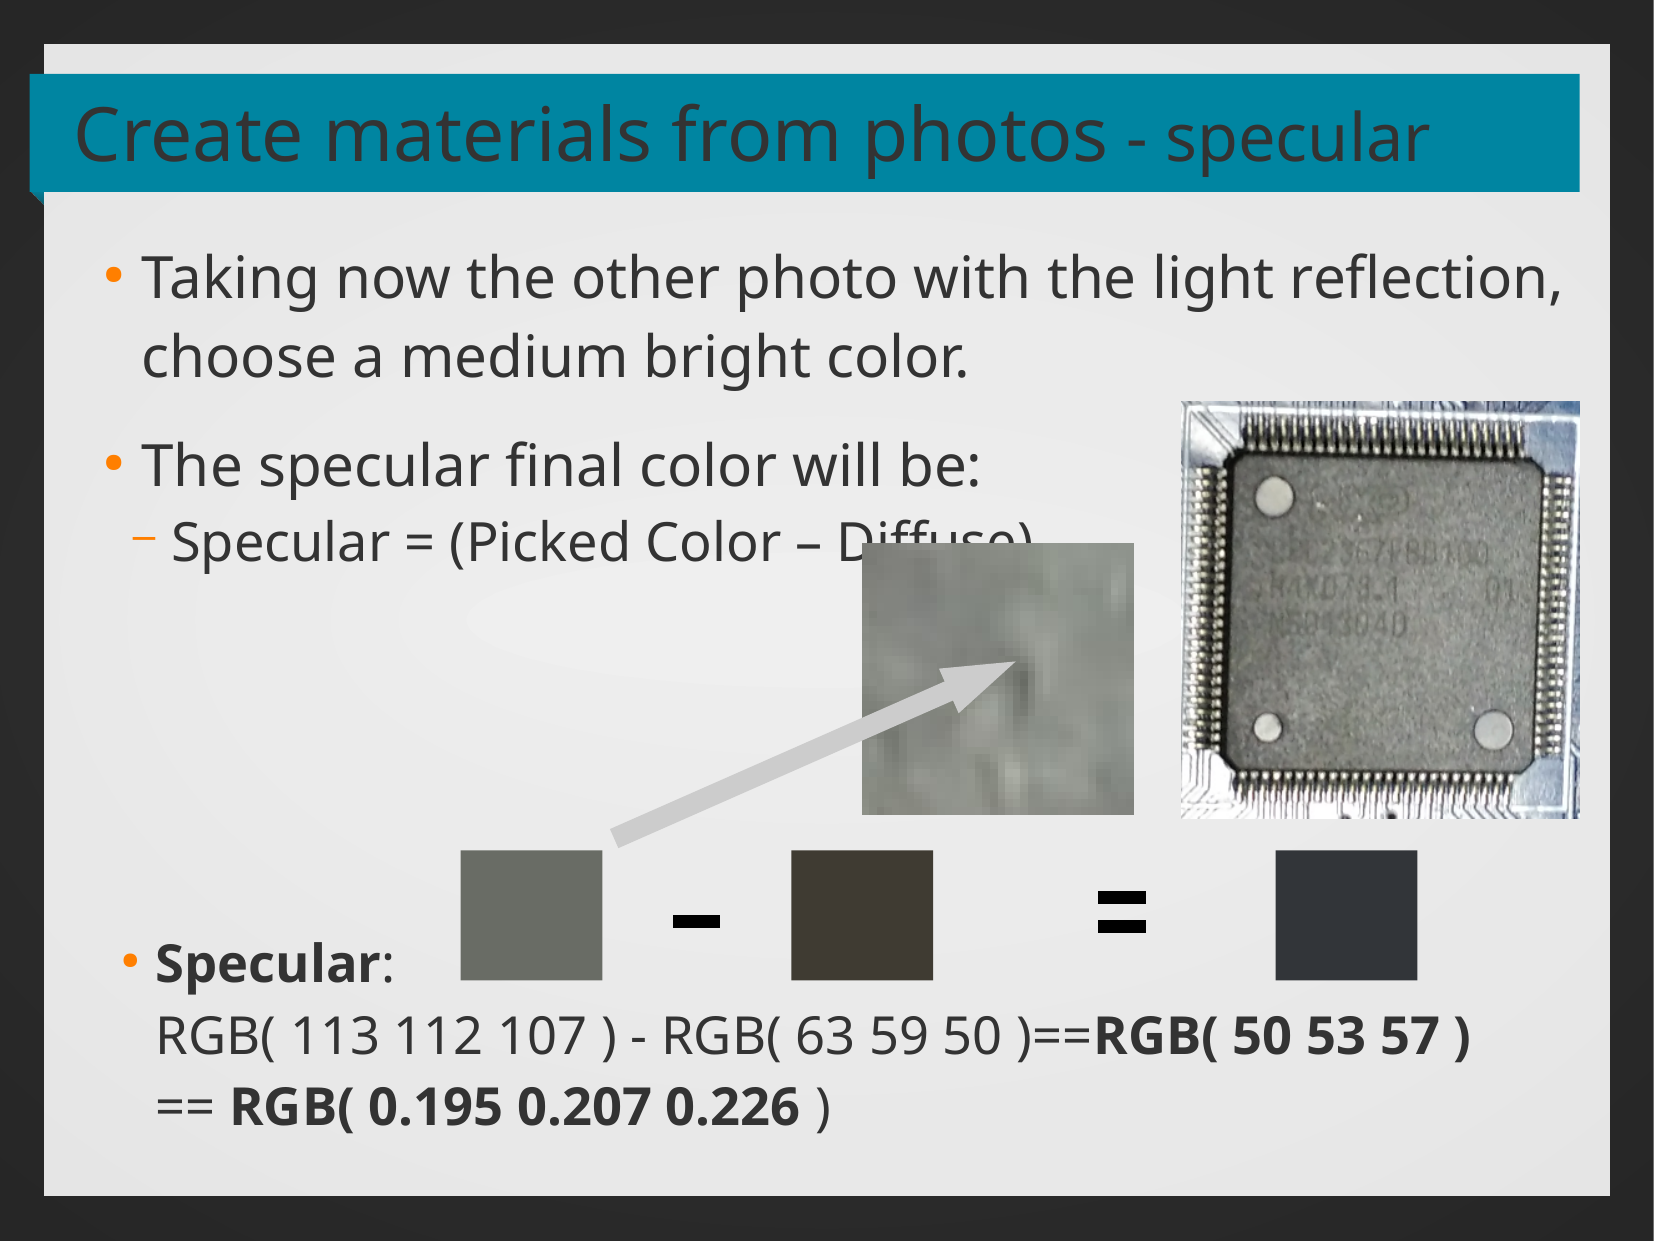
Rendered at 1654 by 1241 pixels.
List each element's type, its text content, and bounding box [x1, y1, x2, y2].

text_box [460, 850, 603, 981]
picture [1181, 401, 1580, 819]
picture [862, 543, 1134, 815]
list Taking now the other photo with the light reflection, choose a medium bright color. The specular final color will be: Specular = (Picked Color – Diffuse) [73, 236, 1580, 1167]
title Create materials from photos - specular [73, 73, 1565, 192]
text_box [791, 850, 934, 981]
text_box [1275, 850, 1418, 981]
text_box Specular: RGB( 113 112 107 ) - RGB( 63 59 50 )==RGB( 50 53 57 ) == RGB( 0.195 0.207 0.226 ) [94, 926, 1524, 1146]
